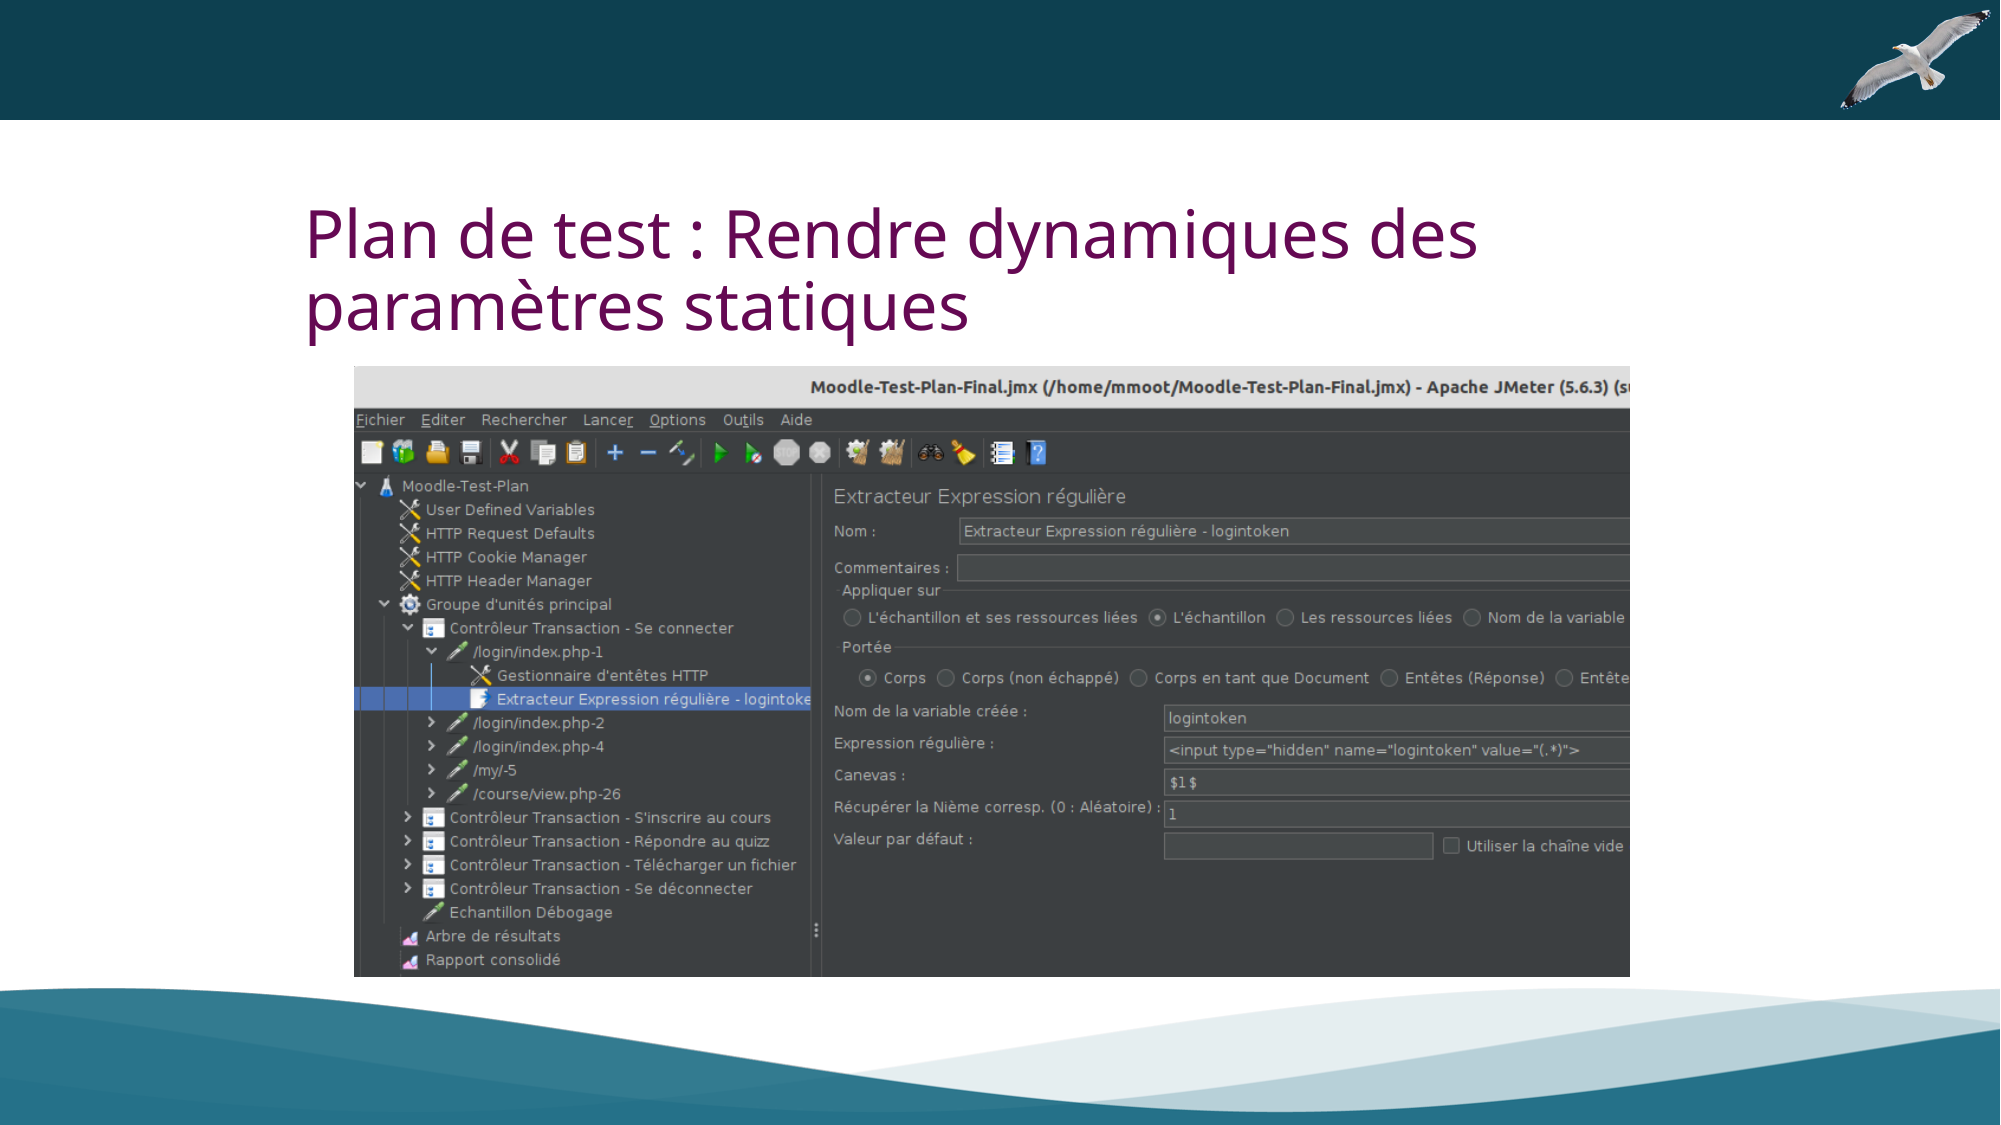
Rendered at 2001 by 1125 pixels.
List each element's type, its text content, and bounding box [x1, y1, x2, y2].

picture [1820, 0, 2000, 120]
list Plan de test : Rendre dynamiques des paramètres statiques [218, 193, 1689, 325]
picture [0, 366, 2000, 1125]
